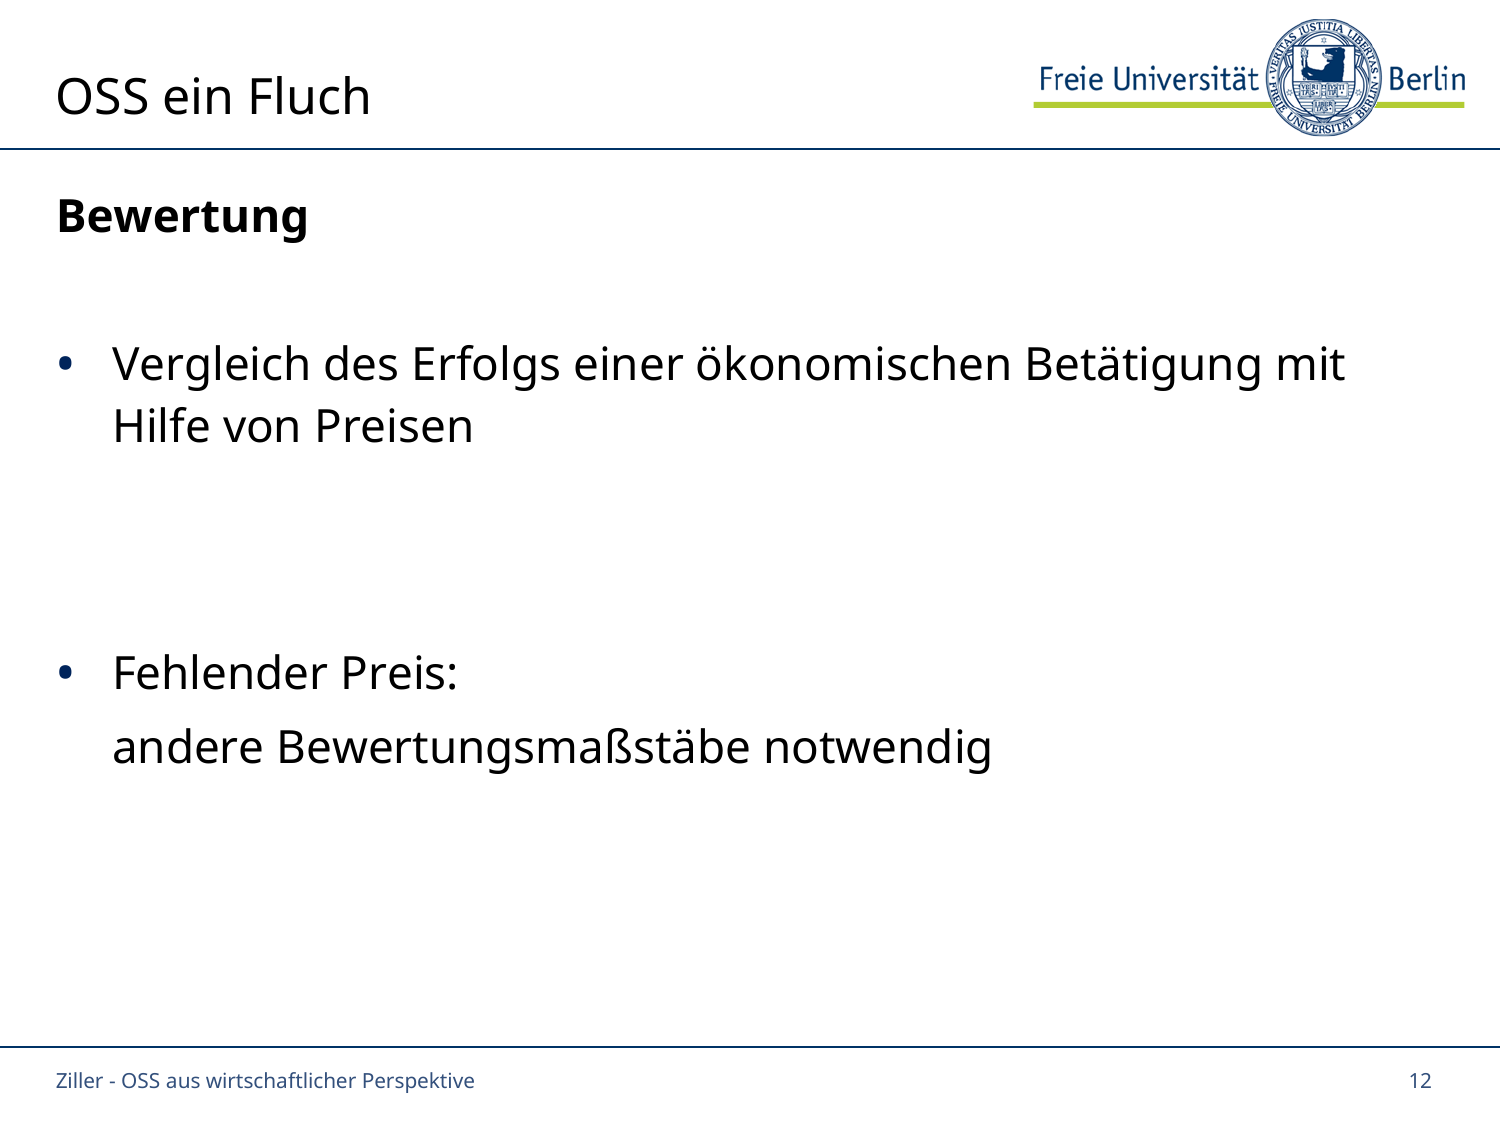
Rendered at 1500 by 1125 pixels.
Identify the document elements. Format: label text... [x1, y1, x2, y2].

picture [1033, 19, 1470, 137]
list Bewertung Vergleich des Erfolgs einer ökonomischen Betätigung mit Hilfe von Preisen Fehlender Preis: andere Bewertungsmaßstäbe notwendig [41, 175, 1447, 1039]
title OSS ein Fluch [41, 0, 1016, 138]
